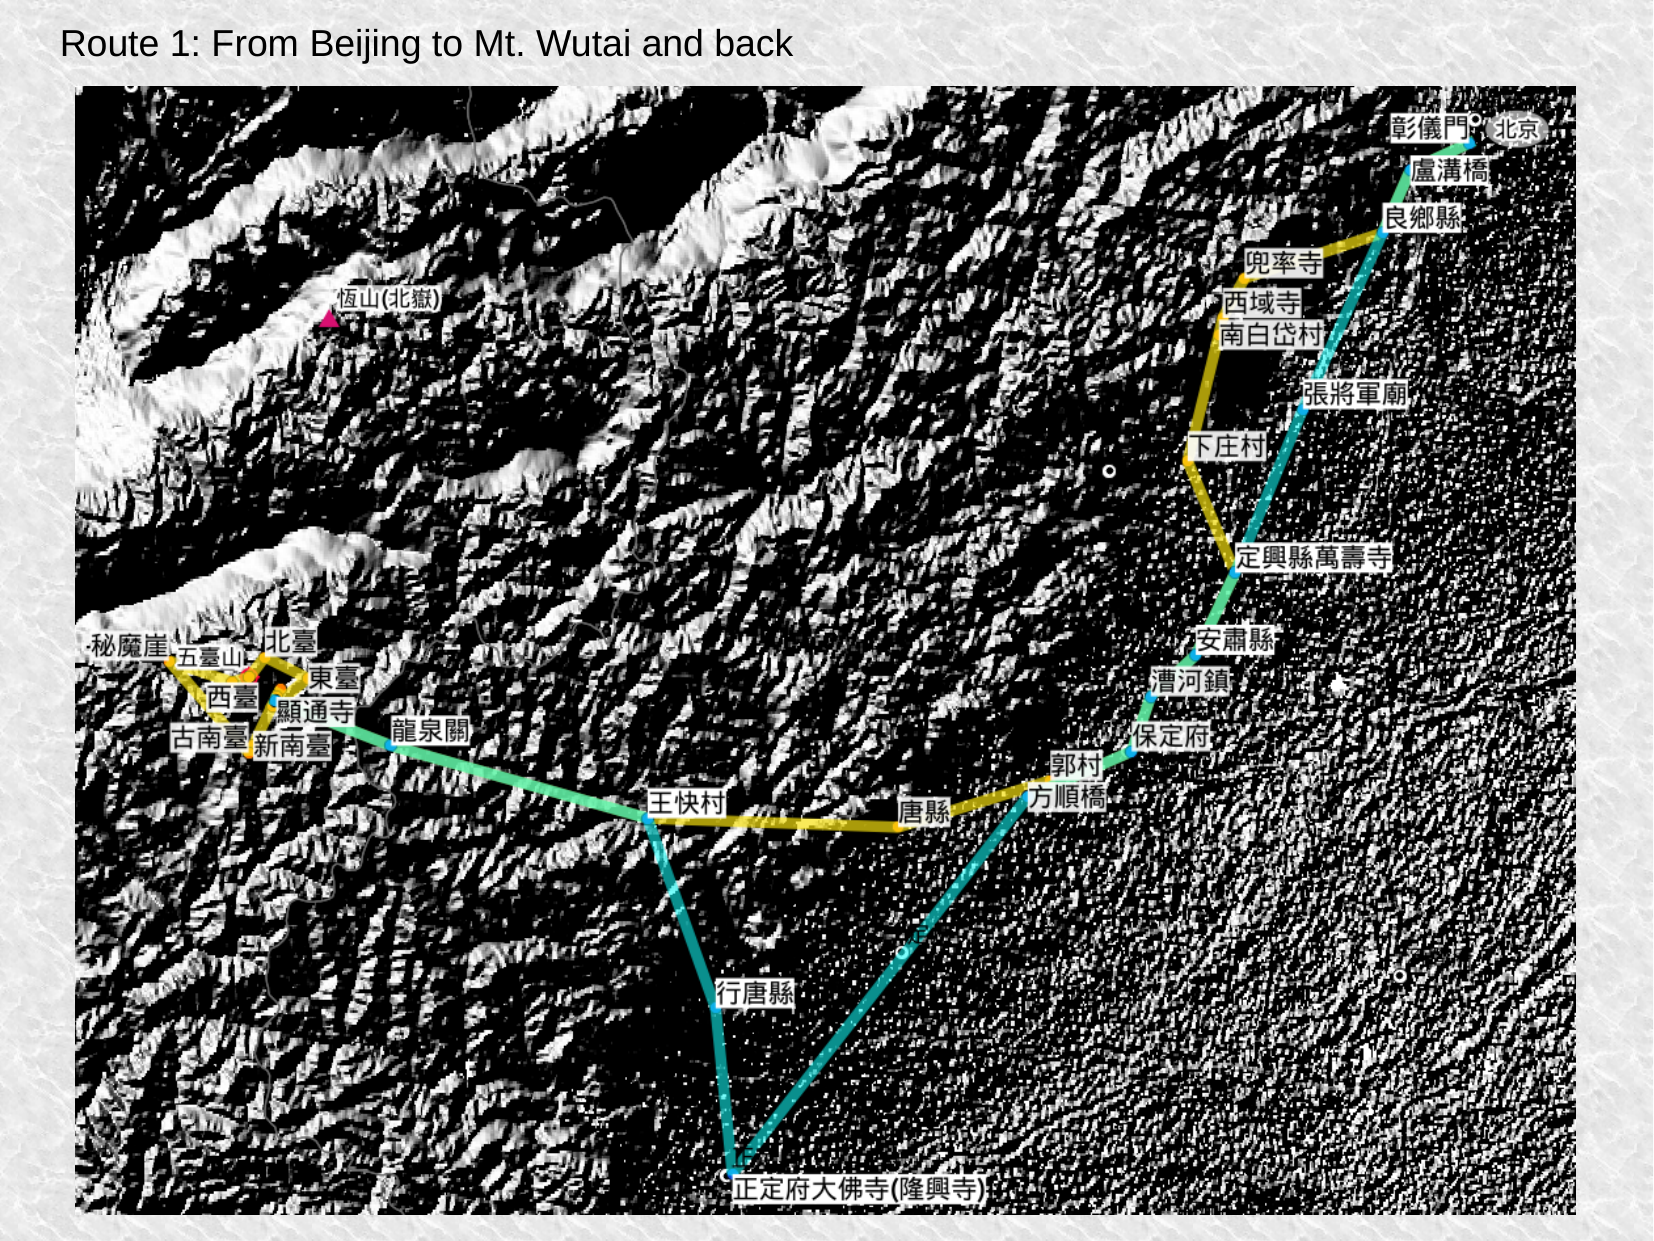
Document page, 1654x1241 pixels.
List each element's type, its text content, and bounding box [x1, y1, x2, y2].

picture [0, 0, 1654, 1241]
text_box Route 1: From Beijing to Mt. Wutai and back [45, 15, 961, 72]
